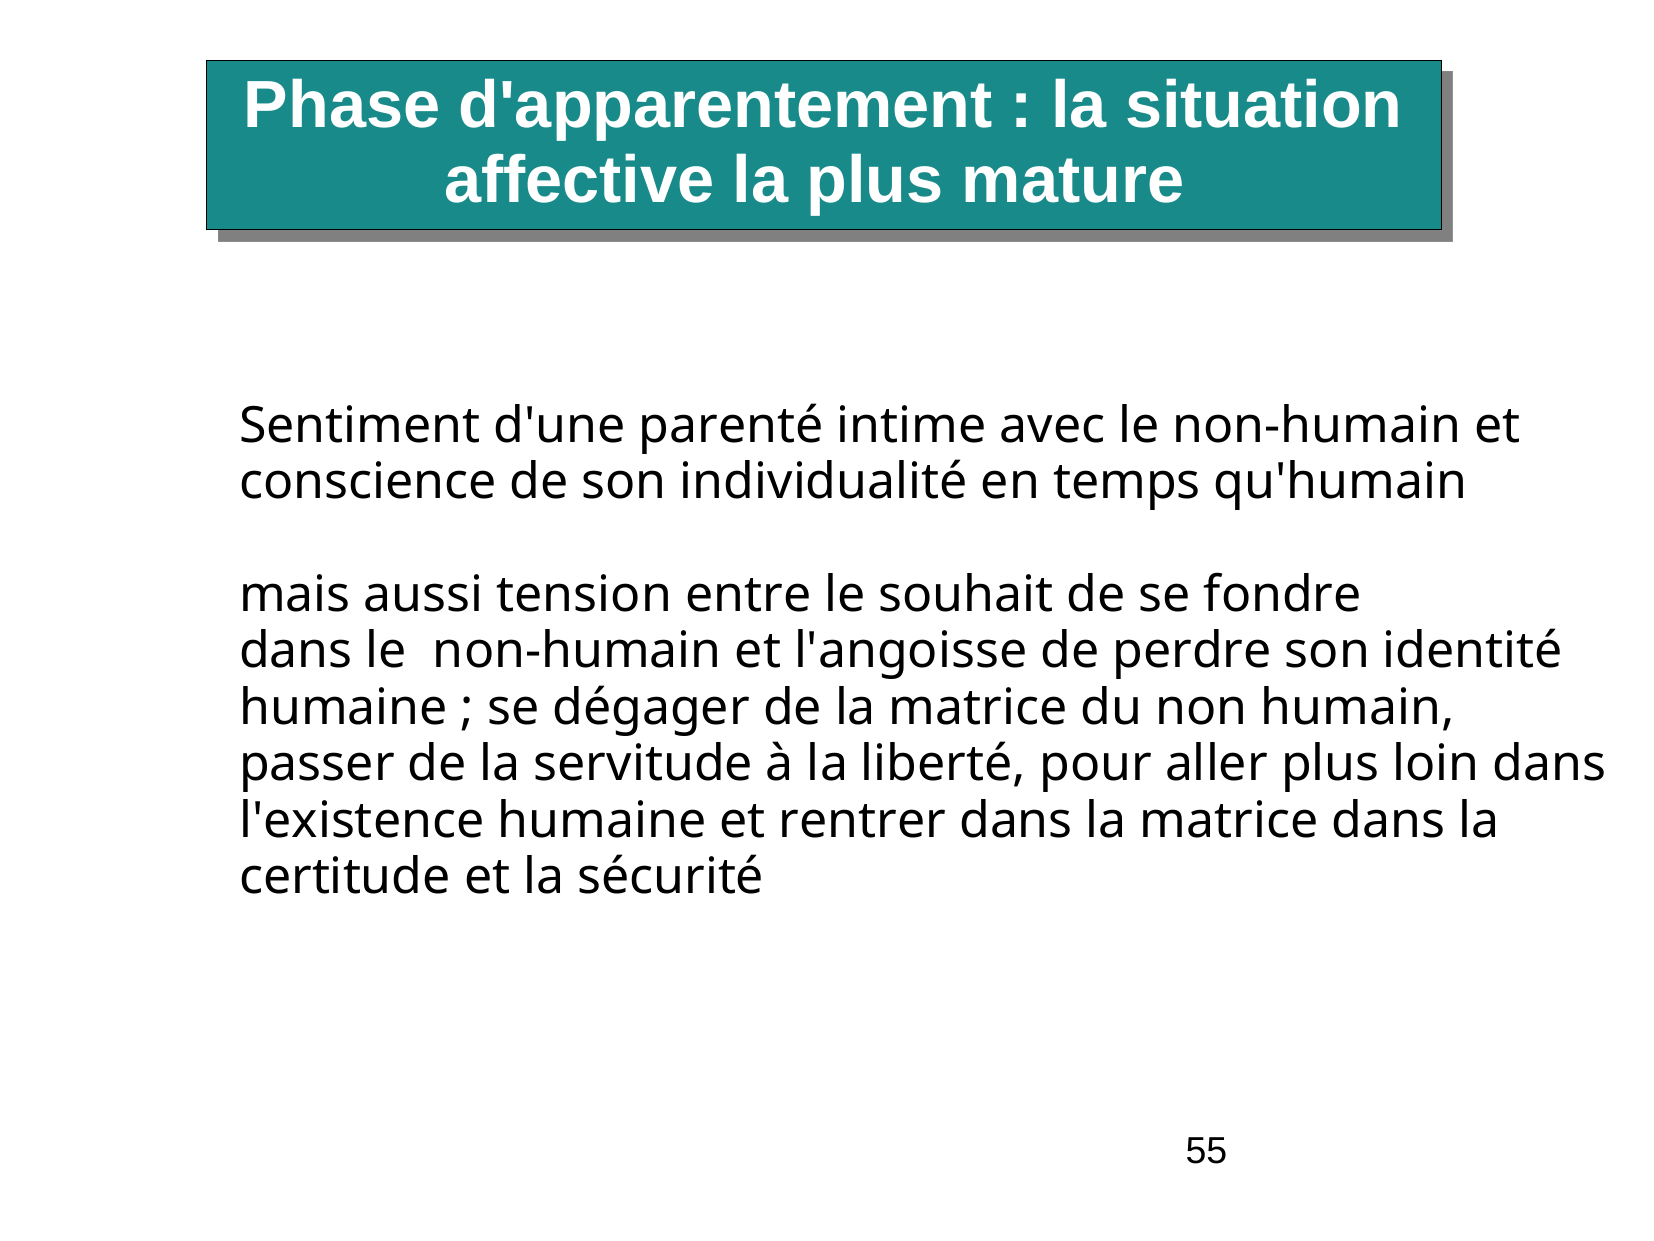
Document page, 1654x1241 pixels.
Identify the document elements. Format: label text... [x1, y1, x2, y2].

title d [82, 49, 1571, 257]
text_box Sentiment d'une parenté intime avec le non-humain et conscience de son individualité en temps qu'humain mais aussi tension entre le souhait de se fondre dans le non-humain et l'angoisse de perdre son identité humaine ; se dégager de la matrice du non humain, passer de la servitude à la liberté, pour aller plus loin dans l'existence humaine et rentrer dans la matrice dans la certitude et la sécurité [224, 401, 1512, 957]
text_box Phase d'apparentement : la situation affective la plus mature [206, 60, 1442, 230]
